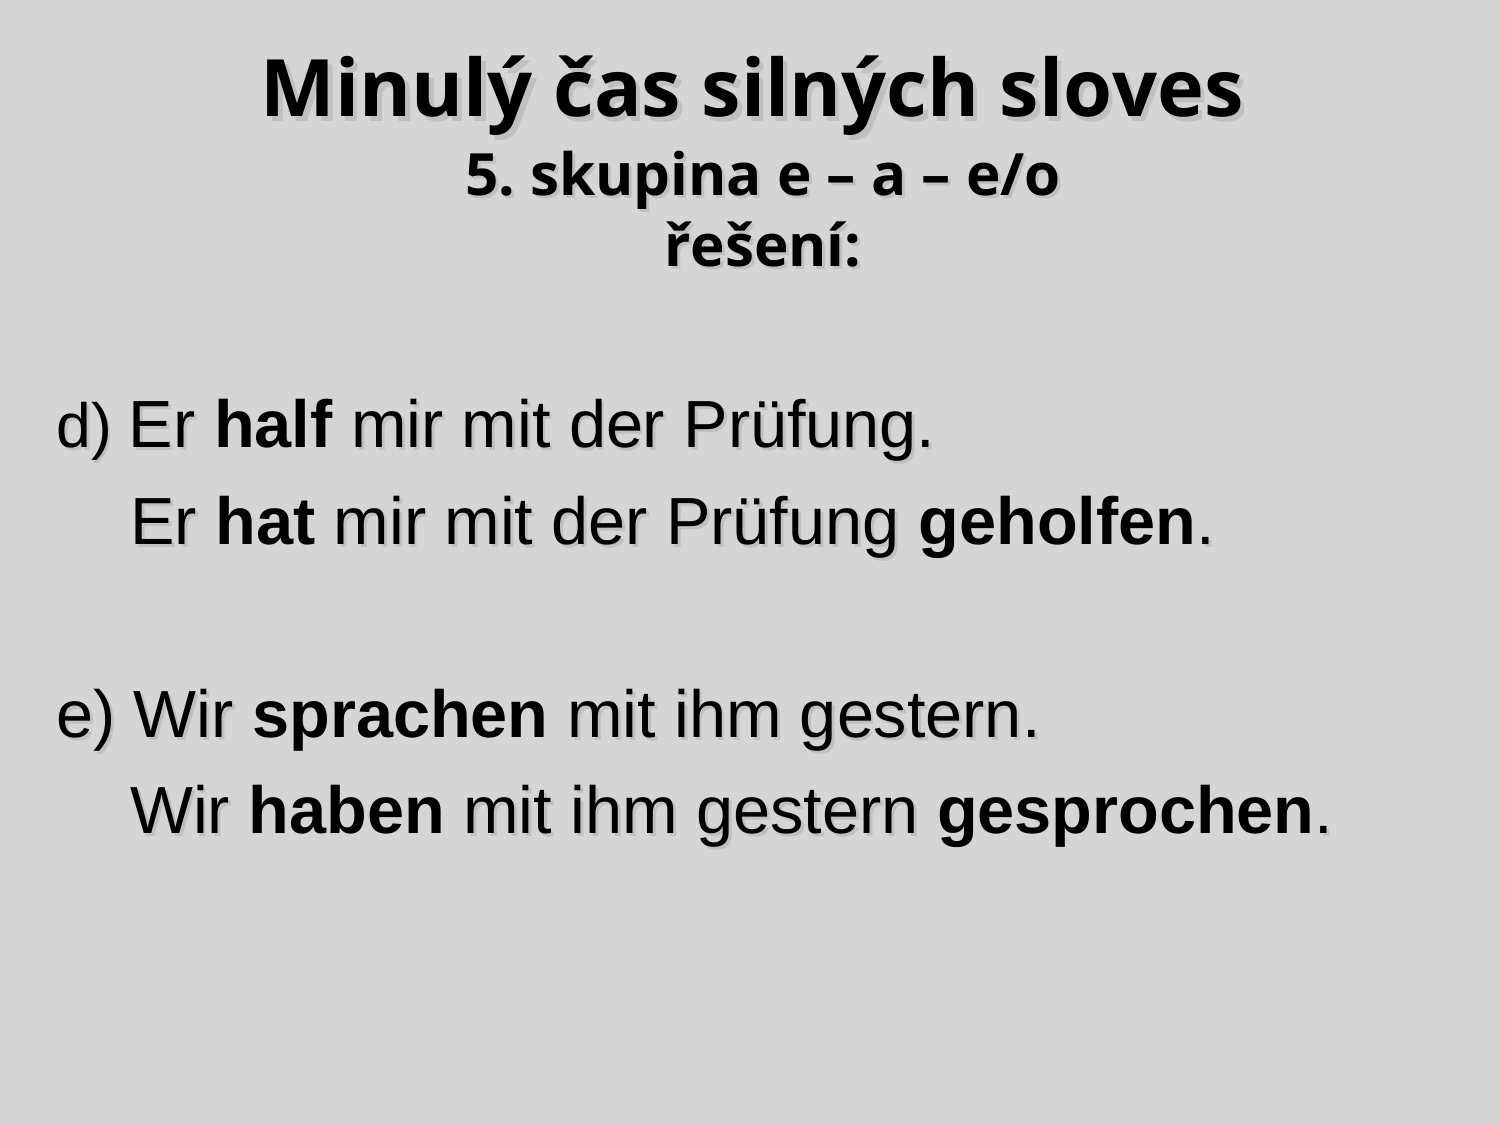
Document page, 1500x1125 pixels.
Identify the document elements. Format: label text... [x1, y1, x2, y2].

list d) Er half mir mit der Prüfung. Er hat mir mit der Prüfung geholfen. e) Wir sprachen mit ihm gestern. Wir haben mit ihm gestern gesprochen. [41, 373, 1452, 1000]
title Minulý čas silných sloves 5. skupina e – a – e/o řešení: [75, 30, 1451, 286]
